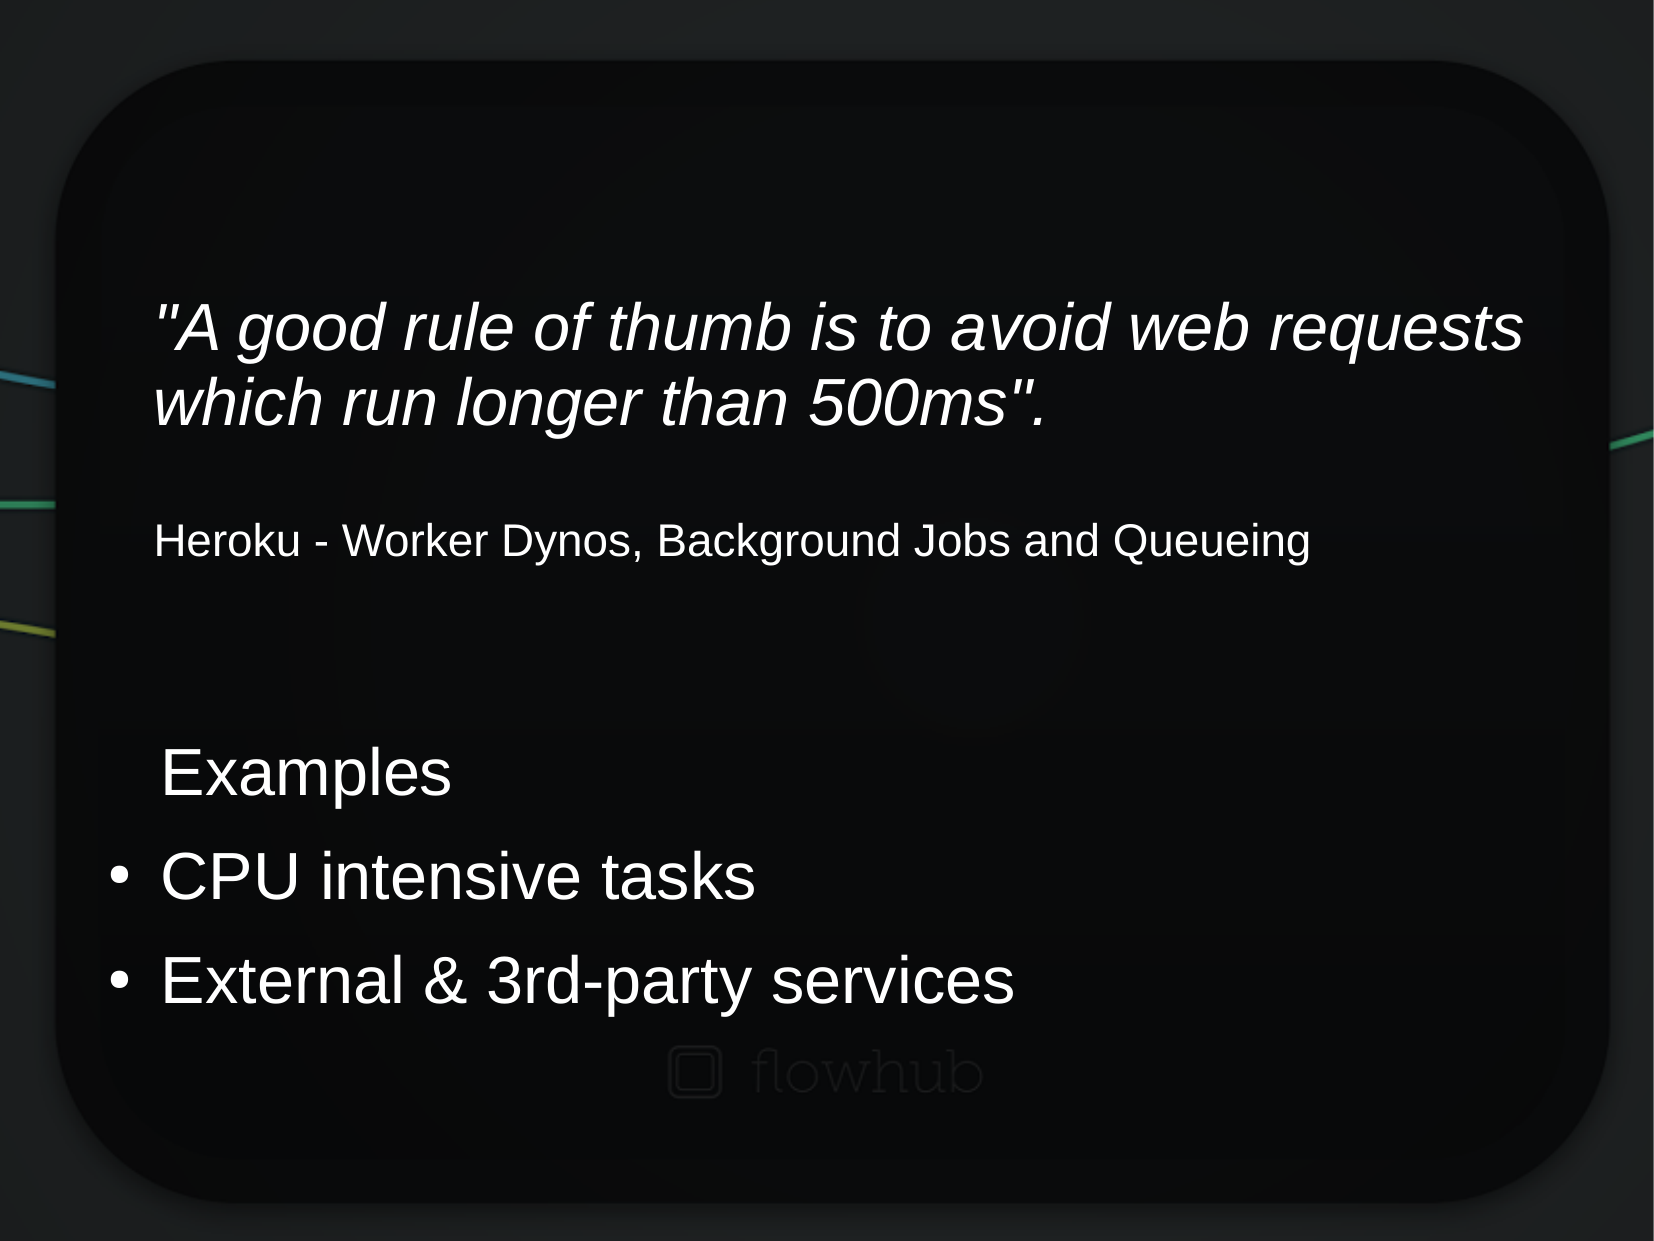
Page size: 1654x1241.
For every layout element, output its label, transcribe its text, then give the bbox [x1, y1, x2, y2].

picture [0, 0, 1654, 1241]
list Examples CPU intensive tasks External & 3rd-party services [90, 735, 1579, 1030]
list "A good rule of thumb is to avoid web requests which run longer than 500ms". Heroku - Worker Dynos, Background Jobs and Queueing [82, 290, 1571, 634]
